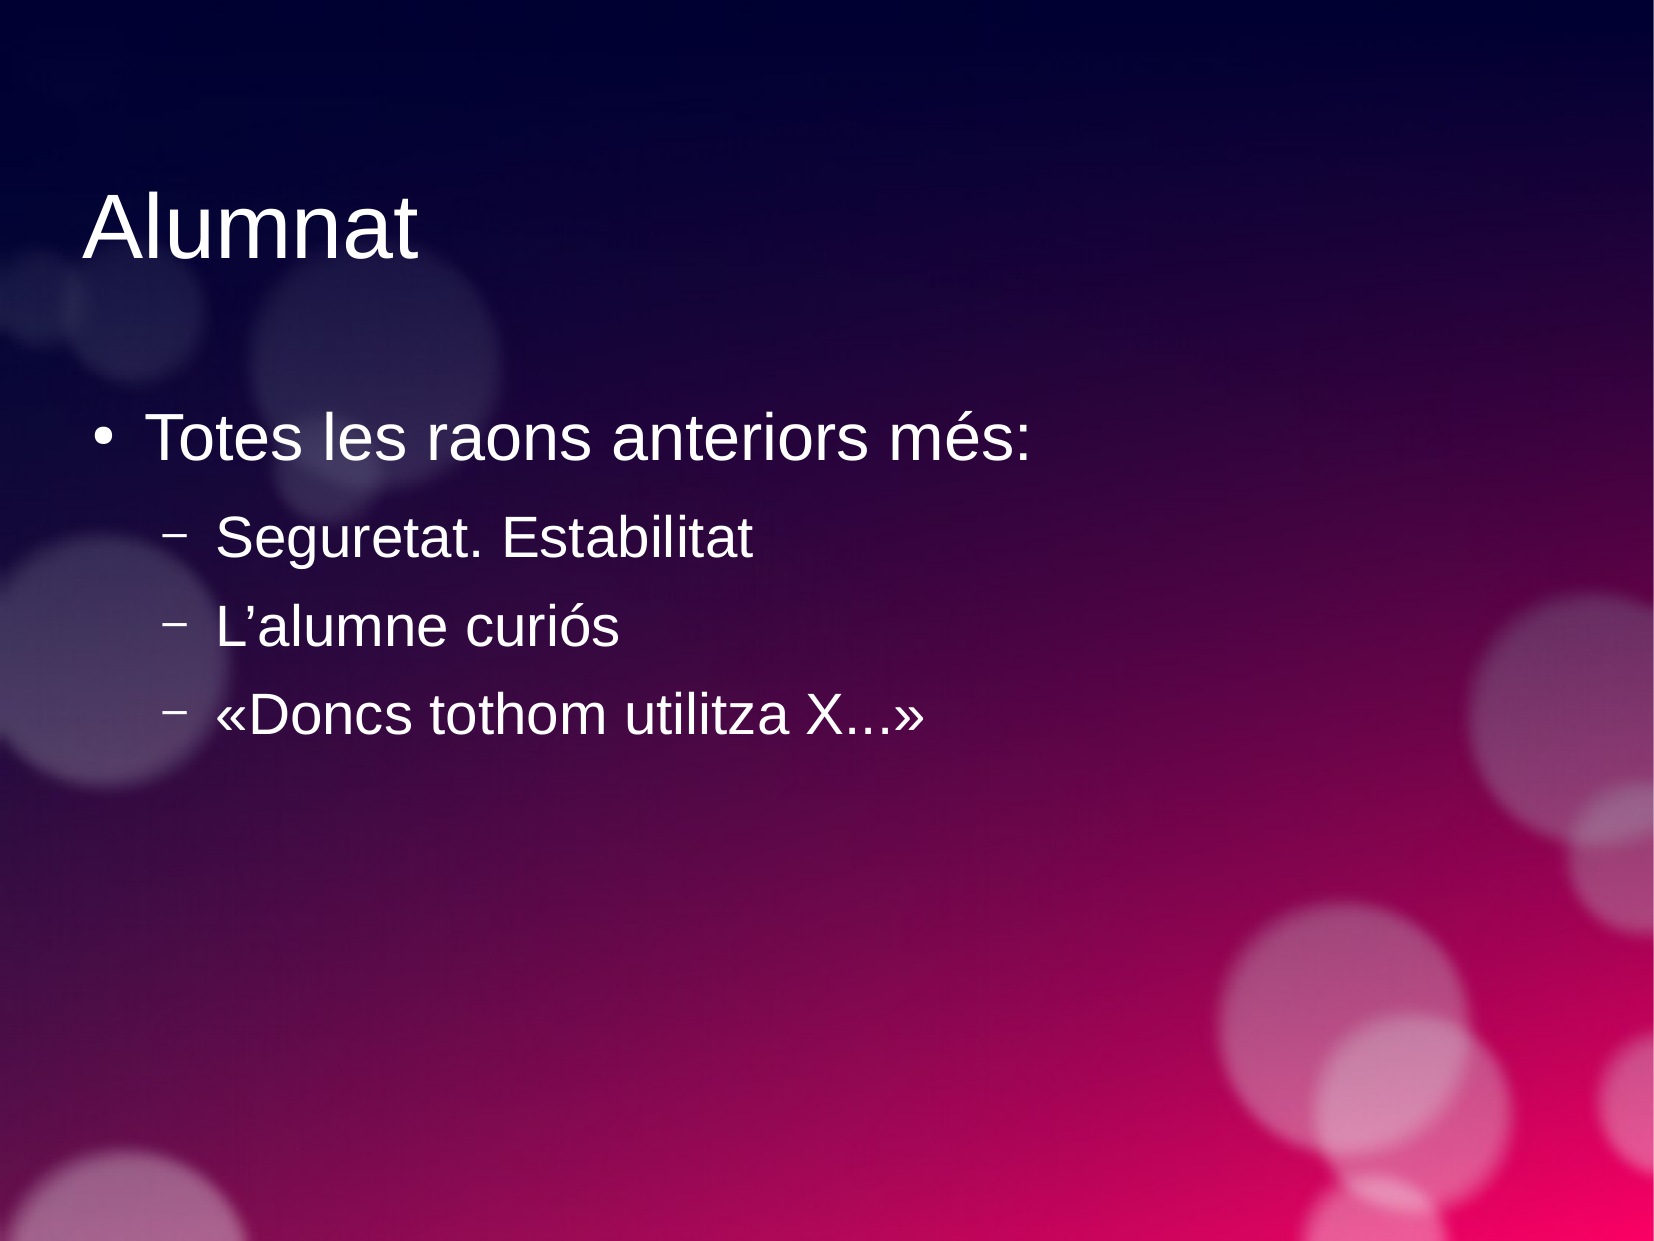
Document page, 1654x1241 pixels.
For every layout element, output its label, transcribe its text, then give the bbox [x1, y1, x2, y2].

picture [0, 0, 1654, 1241]
title Alumnat [82, 123, 1571, 331]
list Totes les raons anteriors més: Seguretat. Estabilitat L’alumne curiós «Doncs tothom utilitza X...» [73, 400, 1563, 843]
